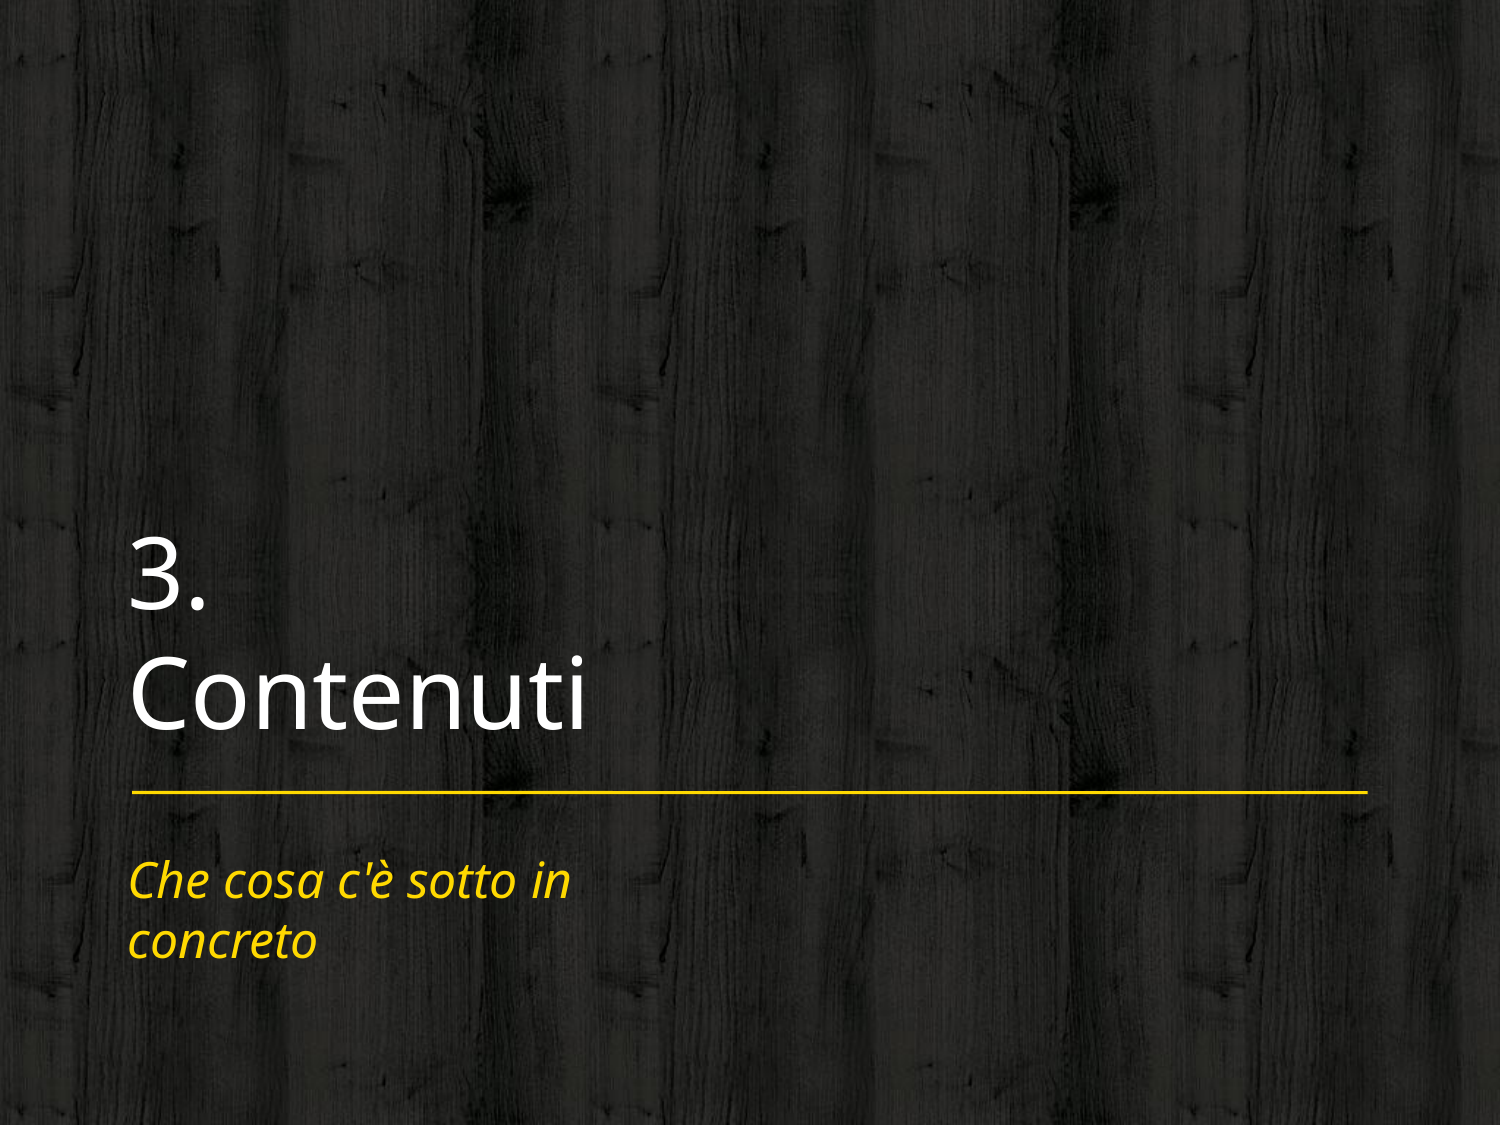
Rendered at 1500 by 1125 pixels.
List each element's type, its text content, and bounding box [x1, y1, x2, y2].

subtitle Che cosa c'è sotto in concreto [112, 833, 790, 1006]
title 3. Contenuti [112, 510, 790, 765]
picture [0, 0, 1500, 1125]
